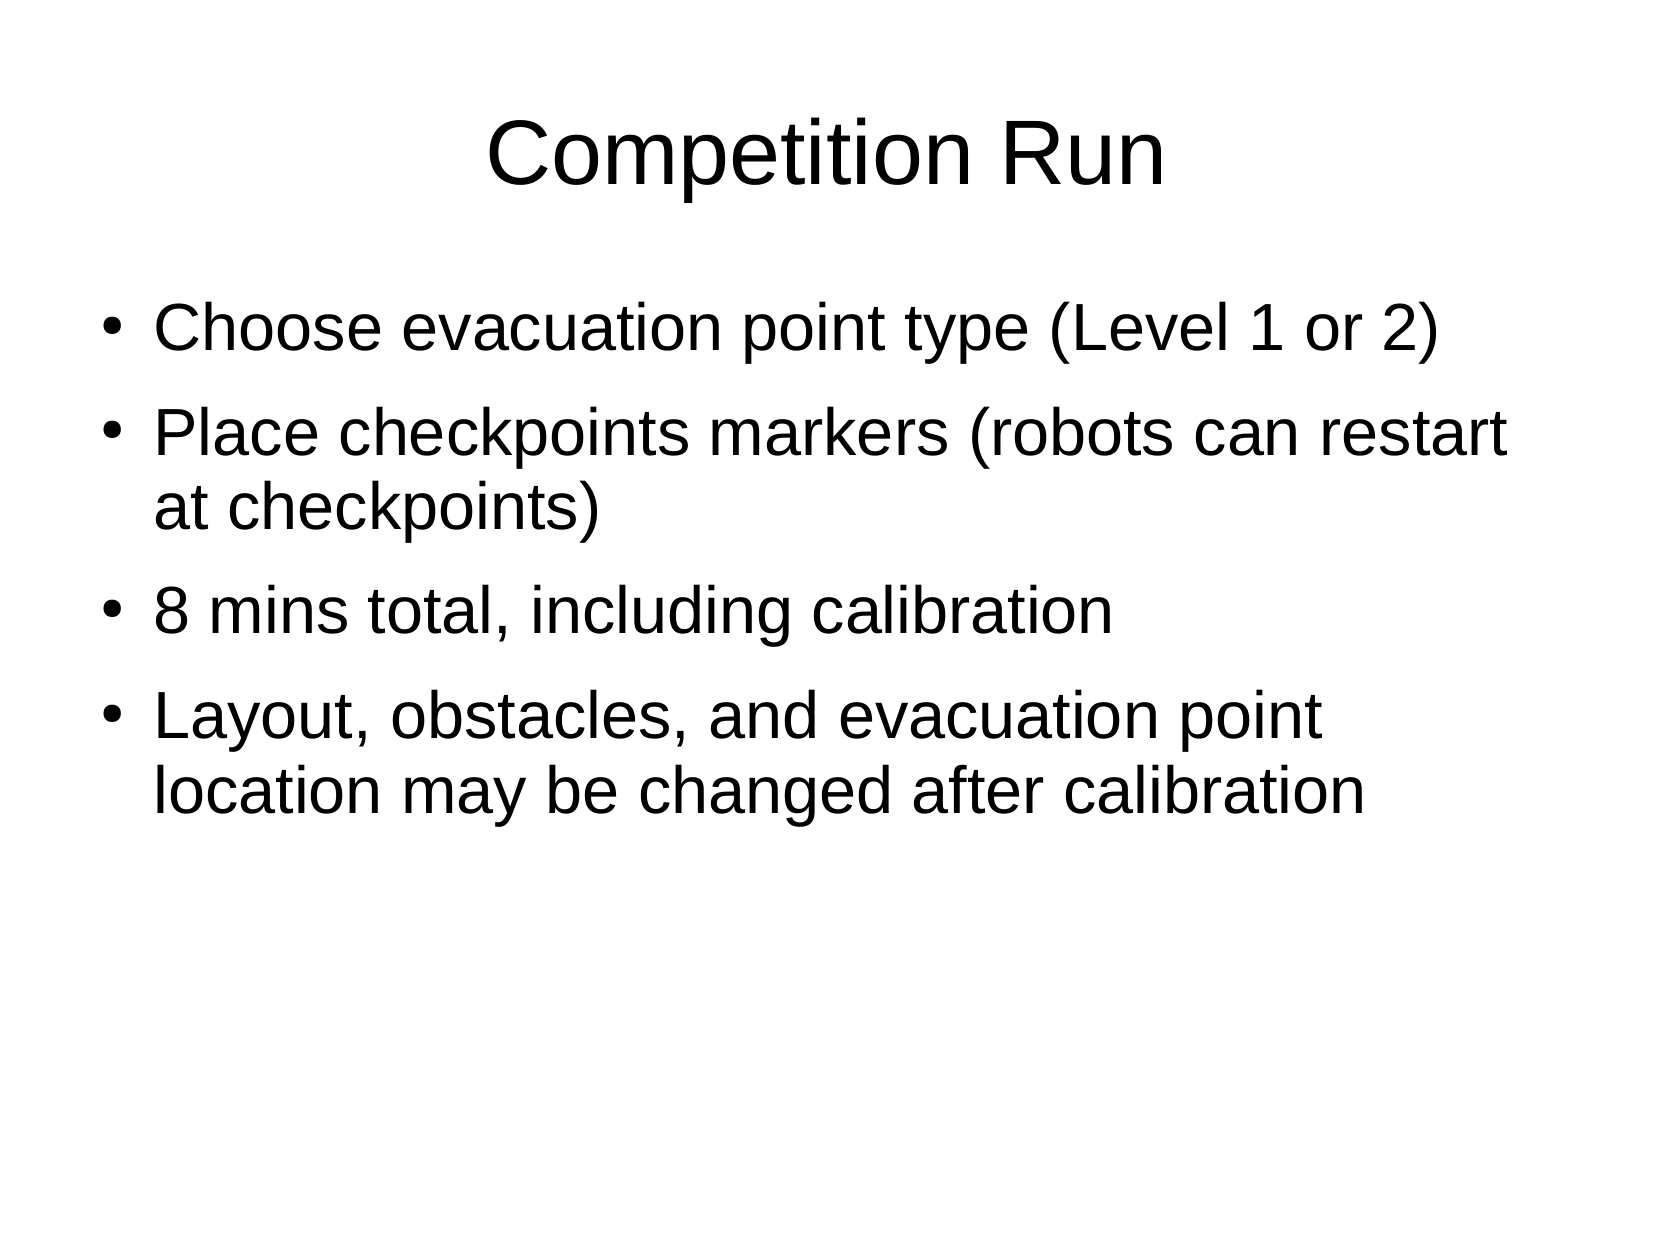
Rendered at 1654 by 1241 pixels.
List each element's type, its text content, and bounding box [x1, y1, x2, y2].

title Competition Run [82, 49, 1571, 257]
list Choose evacuation point type (Level 1 or 2) Place checkpoints markers (robots can restart at checkpoints) 8 mins total, including calibration Layout, obstacles, and evacuation point location may be changed after calibration [82, 290, 1571, 1010]
